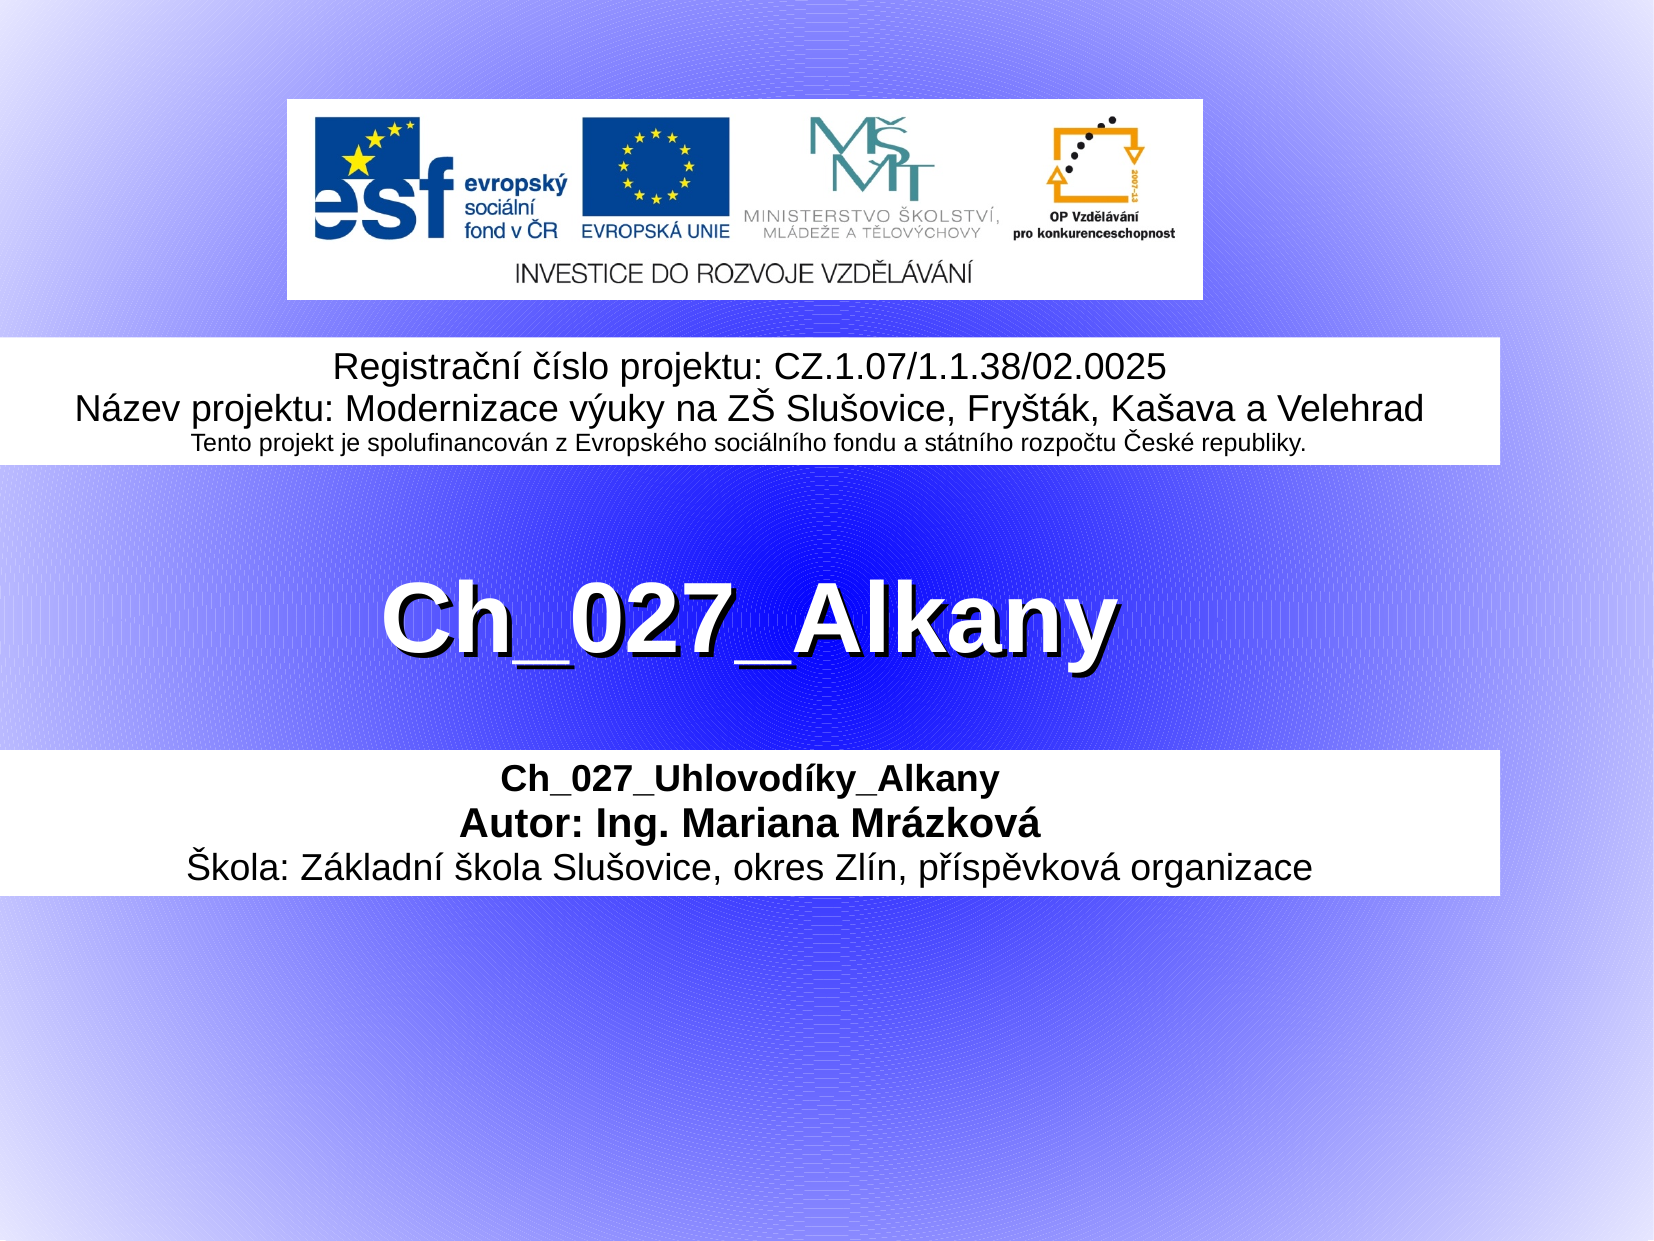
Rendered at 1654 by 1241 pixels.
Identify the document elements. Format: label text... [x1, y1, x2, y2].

picture [287, 99, 1203, 300]
text_box Registrační číslo projektu: CZ.1.07/1.1.38/02.0025 Název projektu: Modernizace výuky na ZŠ Slušovice, Fryšták, Kašava a Velehrad Tento projekt je spolufinancován z Evropského sociálního fondu a státního rozpočtu České republiky. [0, 337, 1501, 465]
title Ch_027_Alkany [112, 537, 1388, 688]
text_box Ch_027_Uhlovodíky_Alkany Autor: Ing. Mariana Mrázková Škola: Základní škola Slušovice, okres Zlín, příspěvková organizace [0, 750, 1501, 896]
